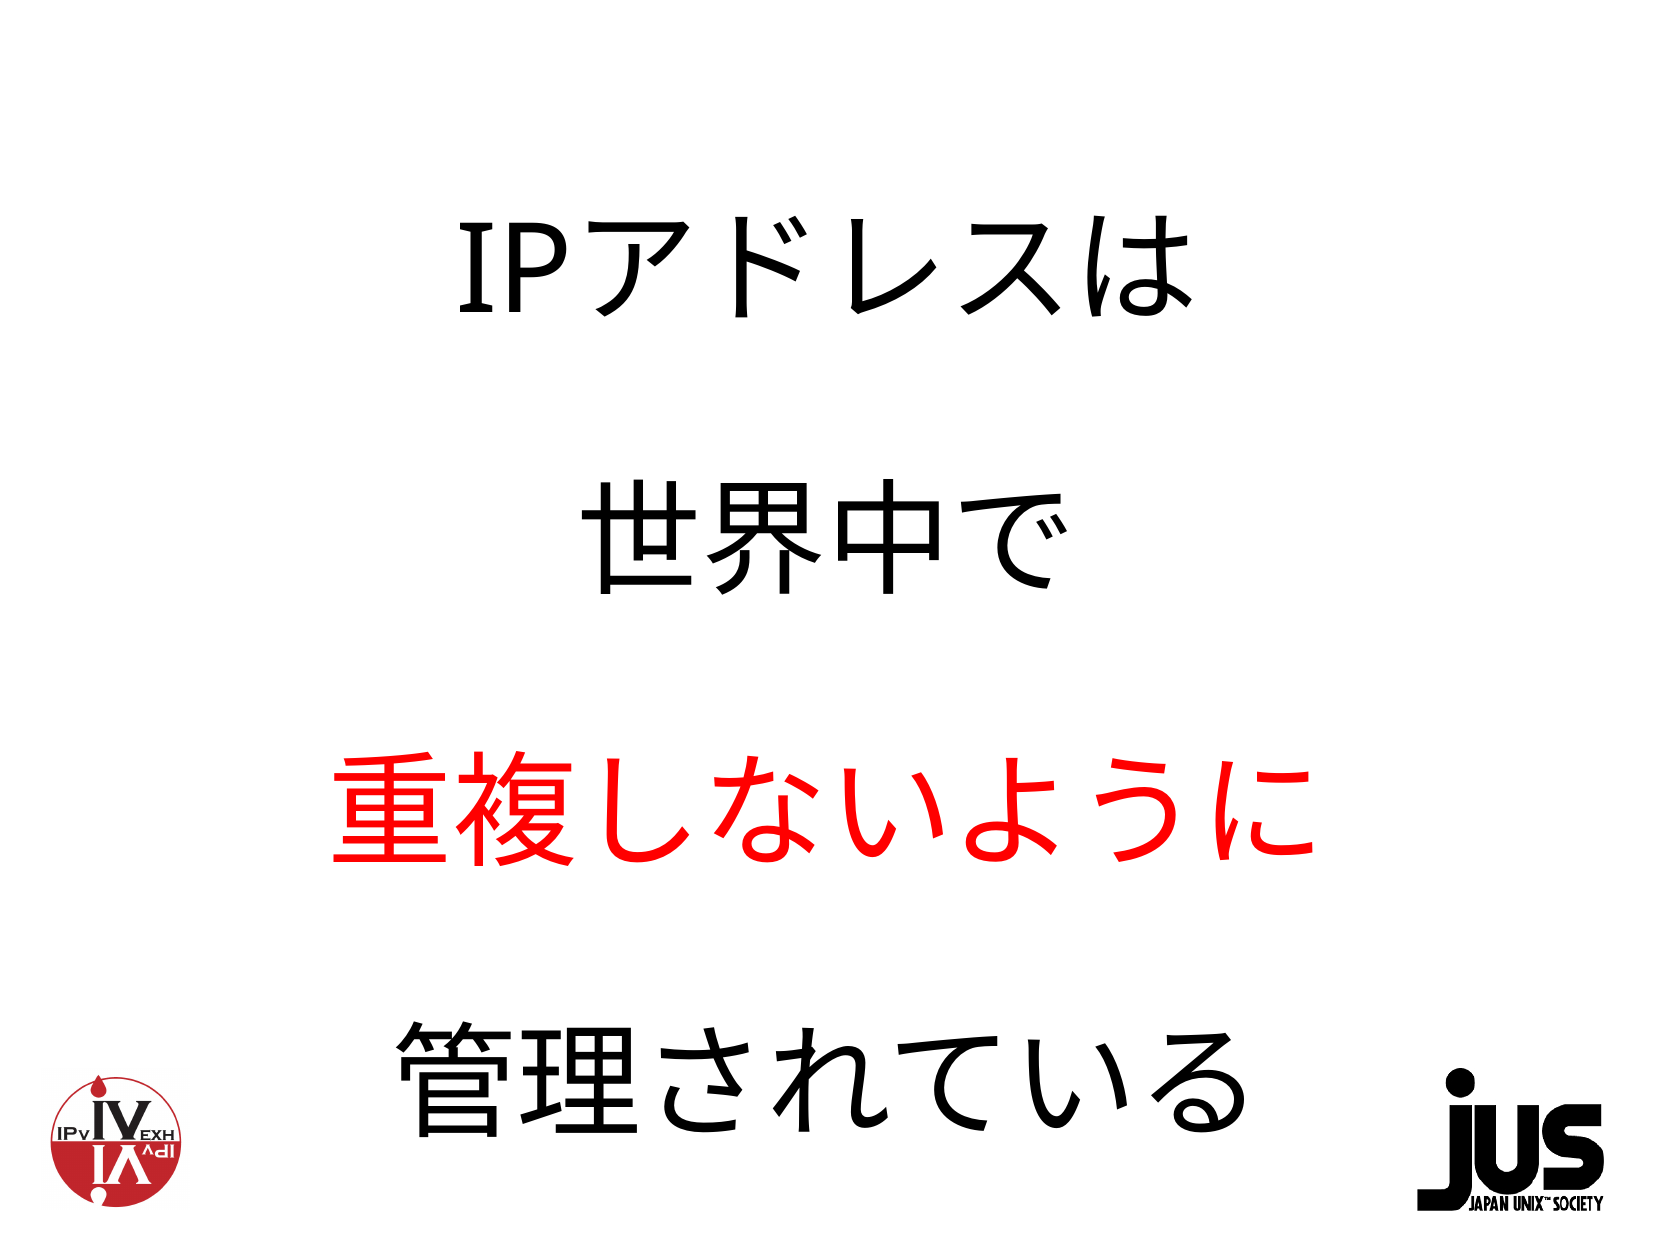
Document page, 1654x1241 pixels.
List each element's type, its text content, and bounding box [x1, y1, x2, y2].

subtitle IPアドレスは 世界中で 重複しないように 管理されている [82, 147, 1571, 1093]
picture [41, 1068, 190, 1210]
picture [1417, 1068, 1604, 1211]
